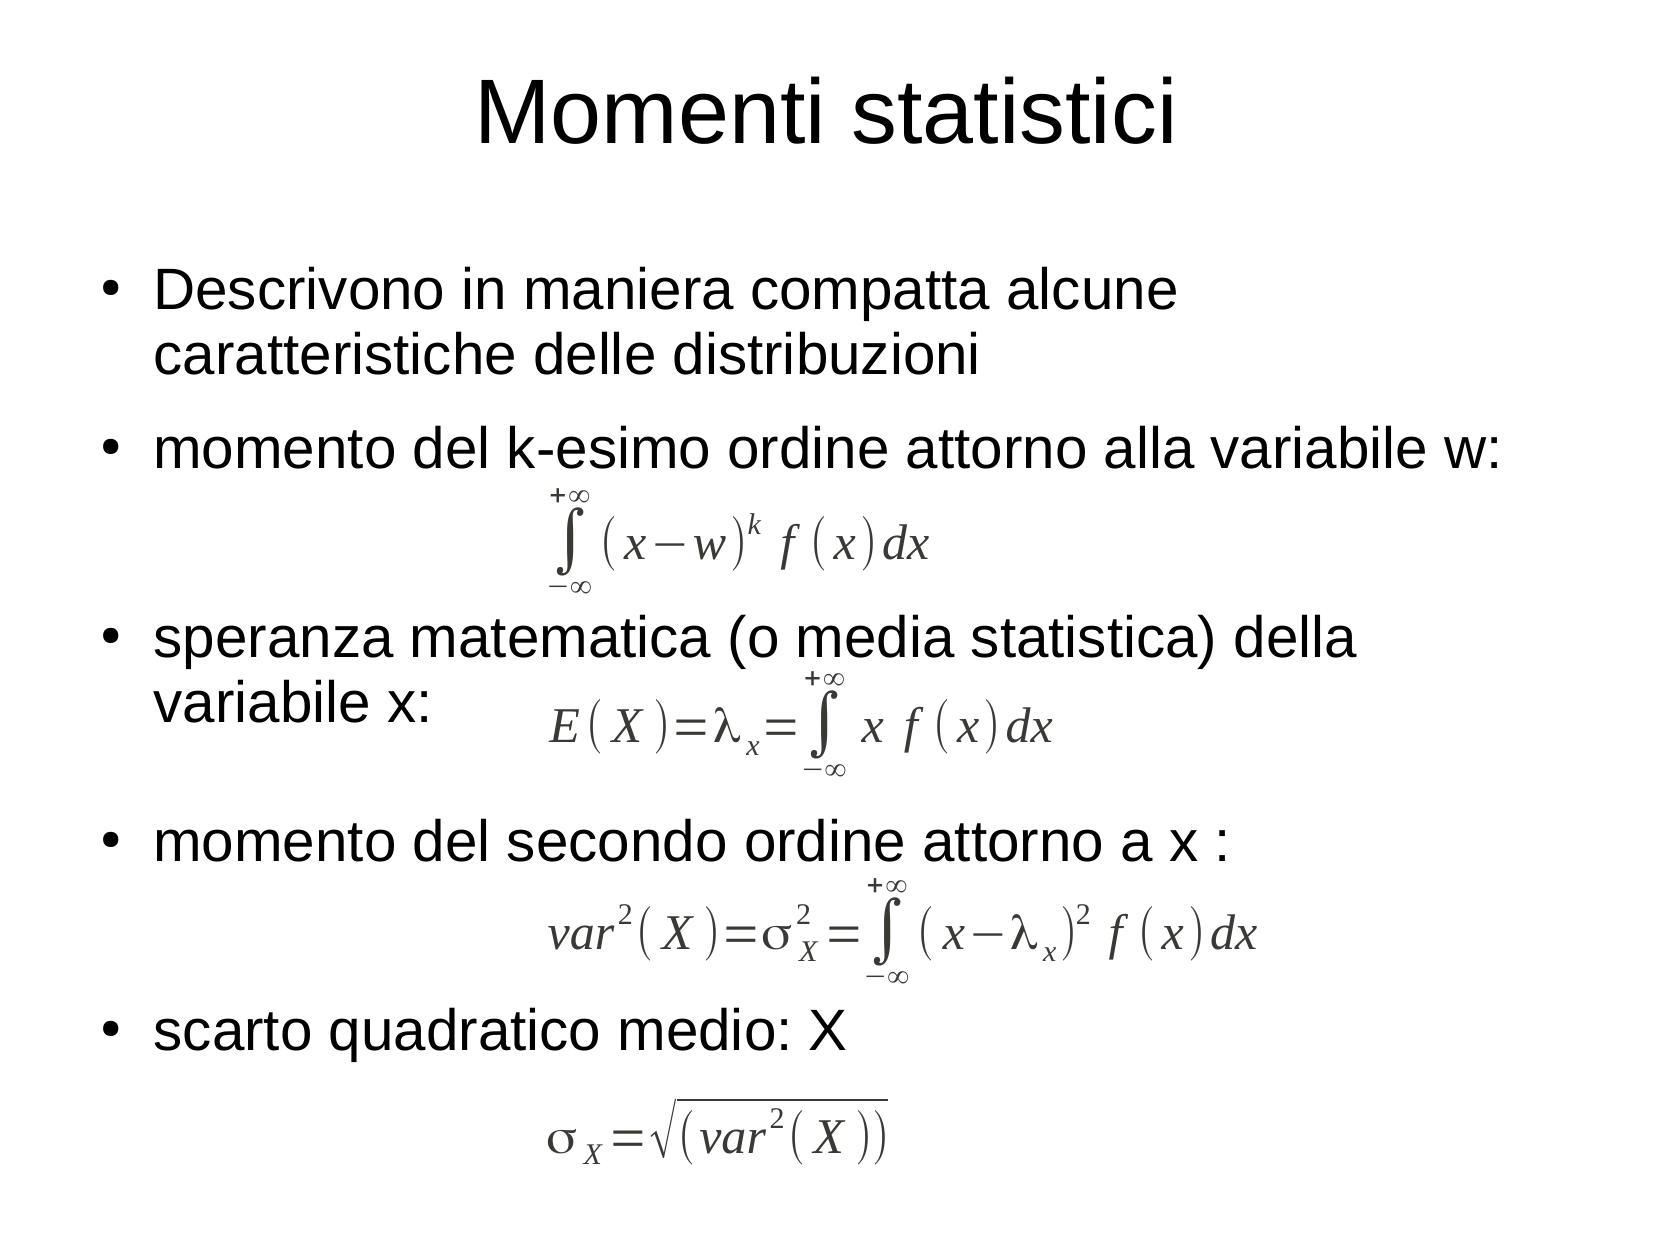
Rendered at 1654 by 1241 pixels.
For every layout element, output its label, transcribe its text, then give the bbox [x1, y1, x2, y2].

chart [539, 877, 1266, 986]
chart [539, 670, 1061, 779]
title Momenti statistici [82, 8, 1571, 216]
list Descrivono in maniera compatta alcune caratteristiche delle distribuzioni momento del k-esimo ordine attorno alla variabile w: speranza matematica (o media statistica) della variabile x: momento del secondo ordine attorno a x : scarto quadratico medio: X [82, 256, 1538, 1201]
chart [539, 487, 938, 596]
chart [539, 1095, 896, 1172]
